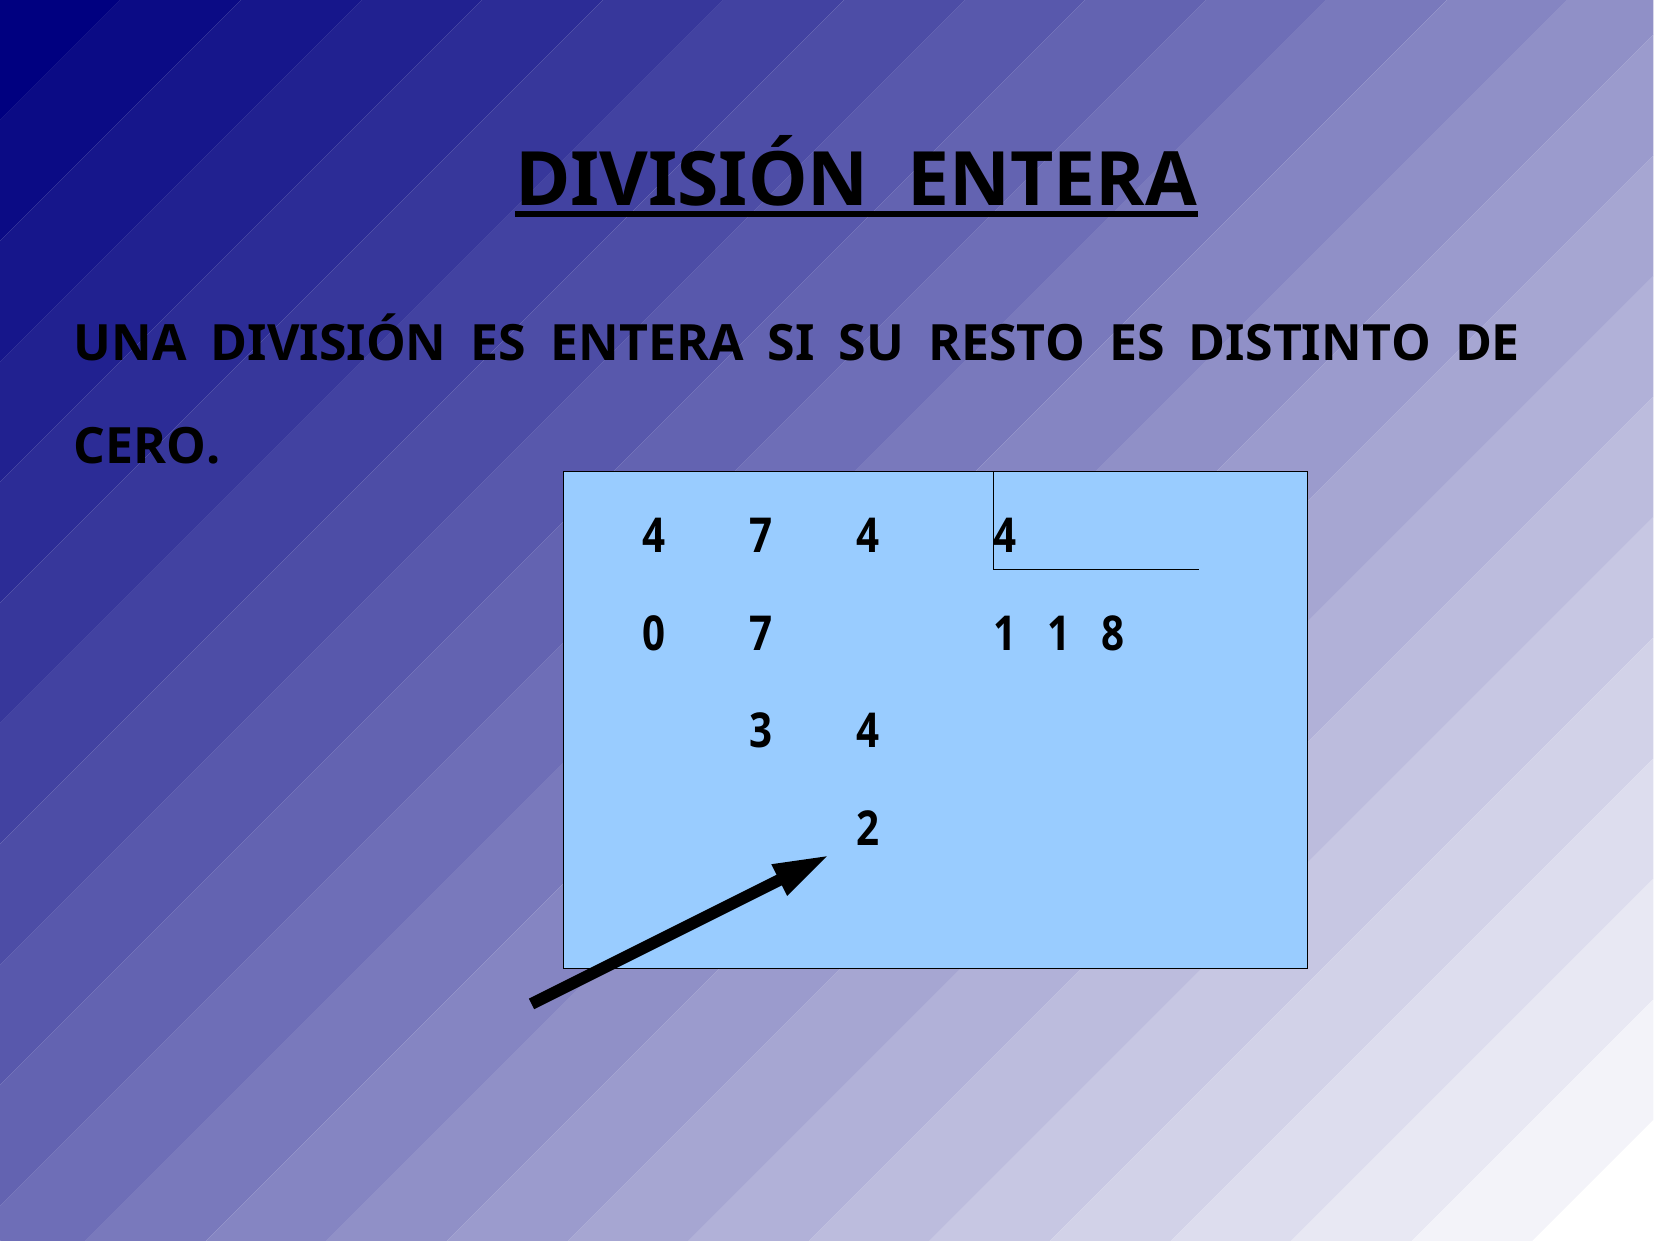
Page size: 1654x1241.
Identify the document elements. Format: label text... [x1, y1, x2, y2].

chart [563, 471, 1308, 969]
text_box DIVISIÓN ENTERA [265, 118, 1447, 239]
text_box UNA DIVISIÓN ES ENTERA SI SU RESTO ES DISTINTO DE CERO. [59, 265, 1536, 457]
